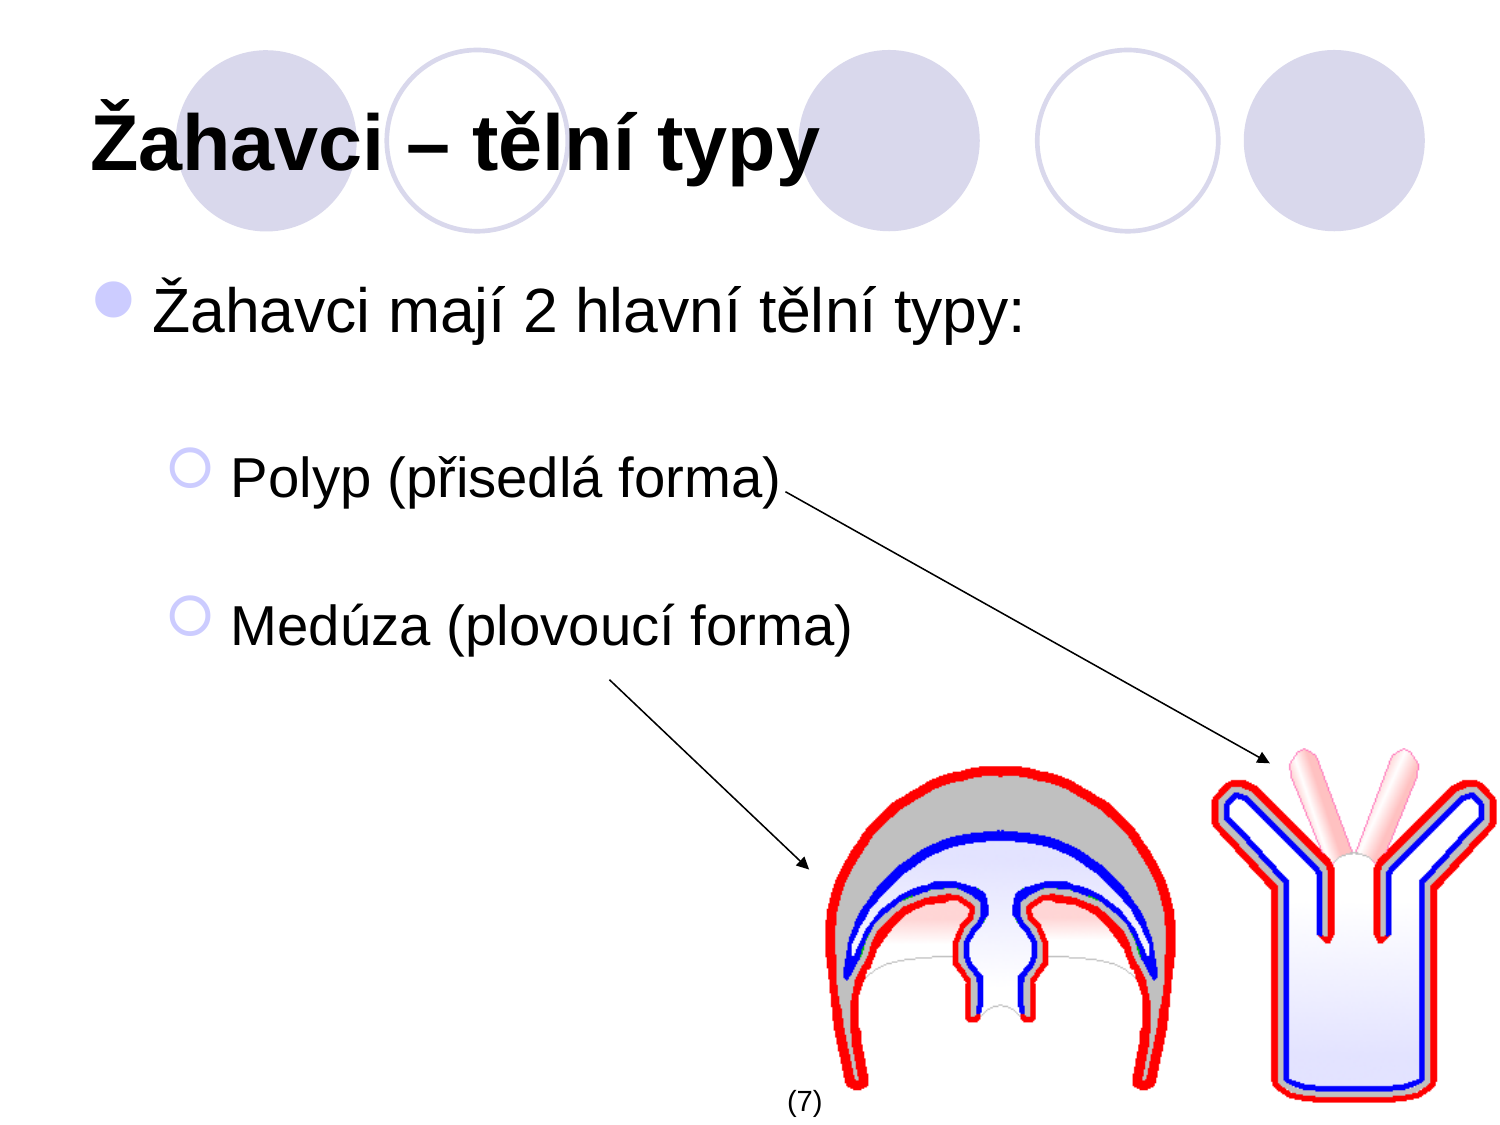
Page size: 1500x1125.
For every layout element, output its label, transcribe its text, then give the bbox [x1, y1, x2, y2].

picture [809, 711, 1500, 1125]
list Žahavci mají 2 hlavní tělní typy: Polyp (přisedlá forma) Medúza (plovoucí forma) [74, 262, 1424, 1006]
title Žahavci – tělní typy [75, 45, 1426, 233]
text_box (7) [772, 1074, 926, 1125]
